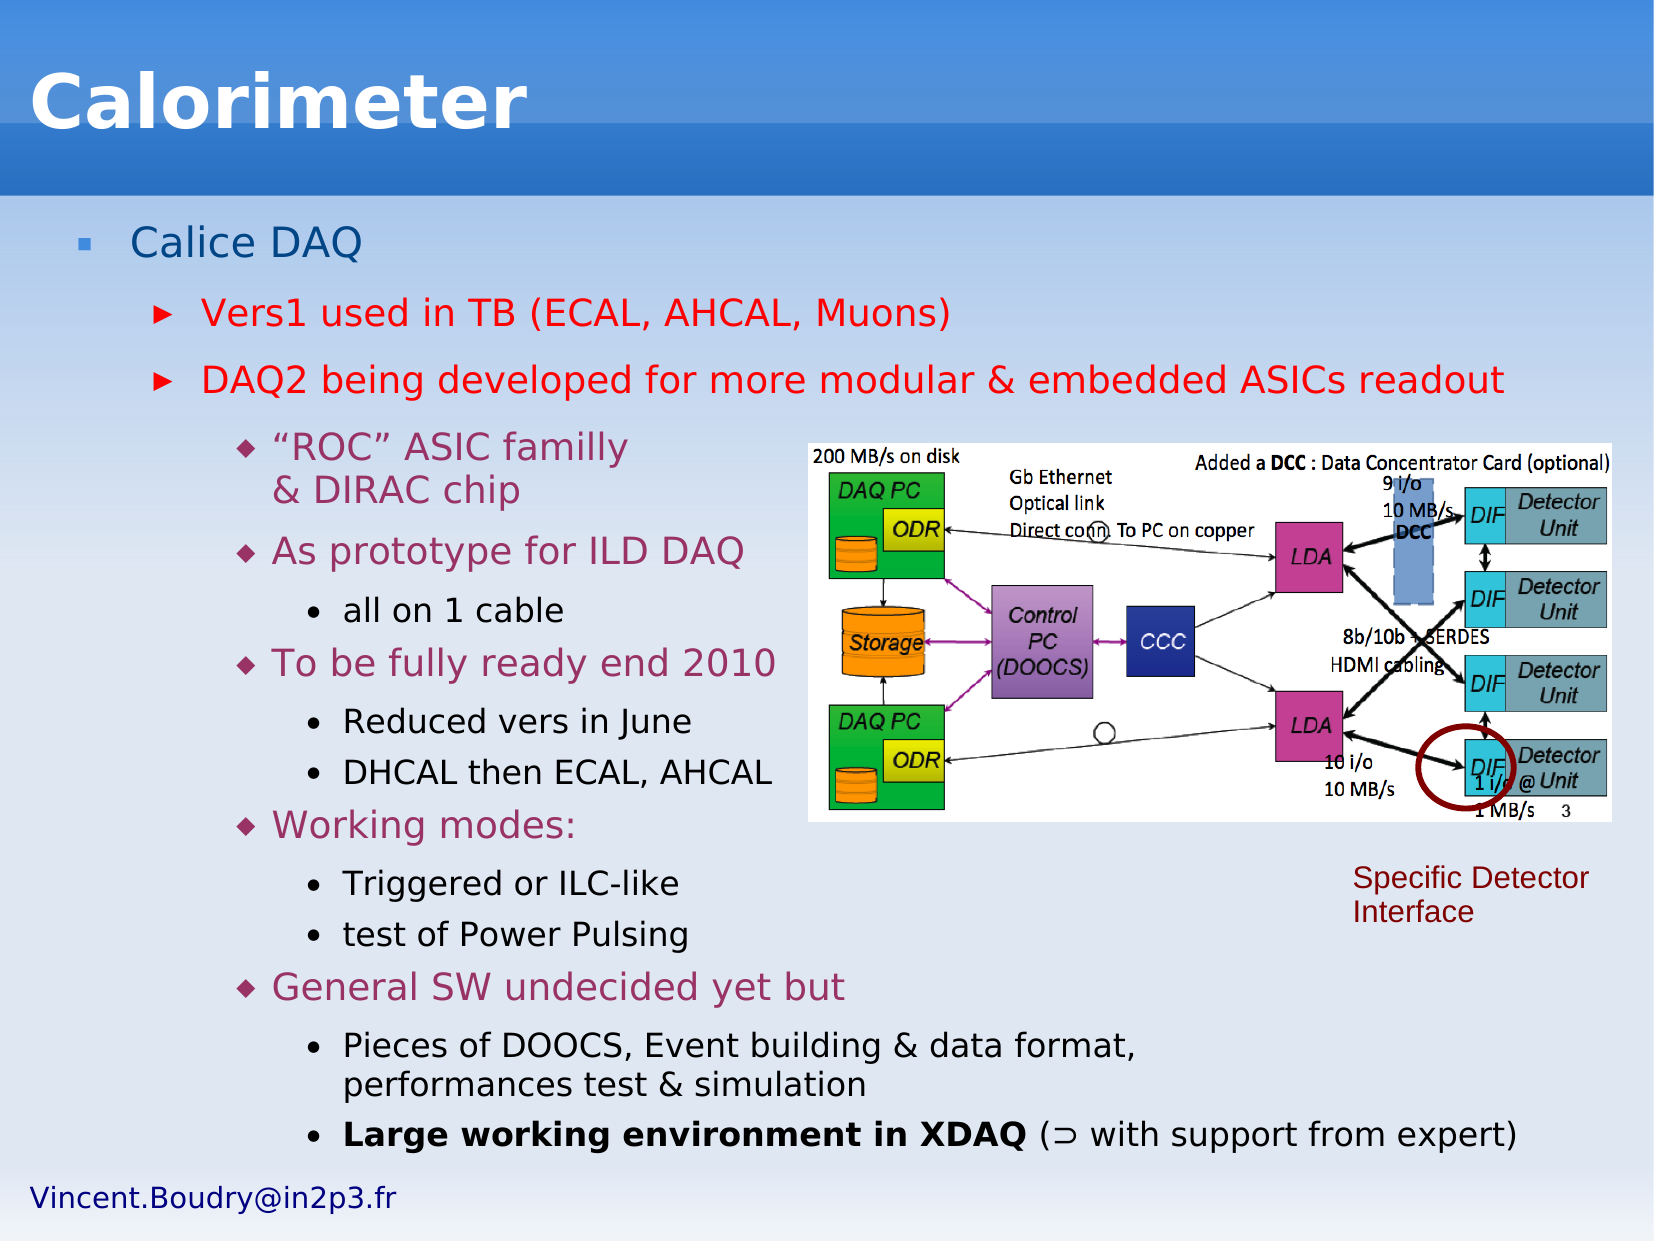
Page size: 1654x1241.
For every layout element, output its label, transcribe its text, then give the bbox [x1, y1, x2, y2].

picture [0, 0, 1654, 1241]
list Calice DAQ Vers1 used in TB (ECAL, AHCAL, Muons) DAQ2 being developed for more modular & embedded ASICs readout “ROC” ASIC familly & DIRAC chip As prototype for ILD DAQ all on 1 cable To be fully ready end 2010 Reduced vers in June DHCAL then ECAL, AHCAL Working modes: Triggered or ILC-like test of Power Pulsing General SW undecided yet but Pieces of DOOCS, Event building & data format, performances test & simulation Large working environment in XDAQ (⊃ with support from expert) [59, 218, 1595, 1157]
text_box Specific Detector Interface [1338, 852, 1604, 937]
title Calorimeter [29, 7, 1654, 200]
